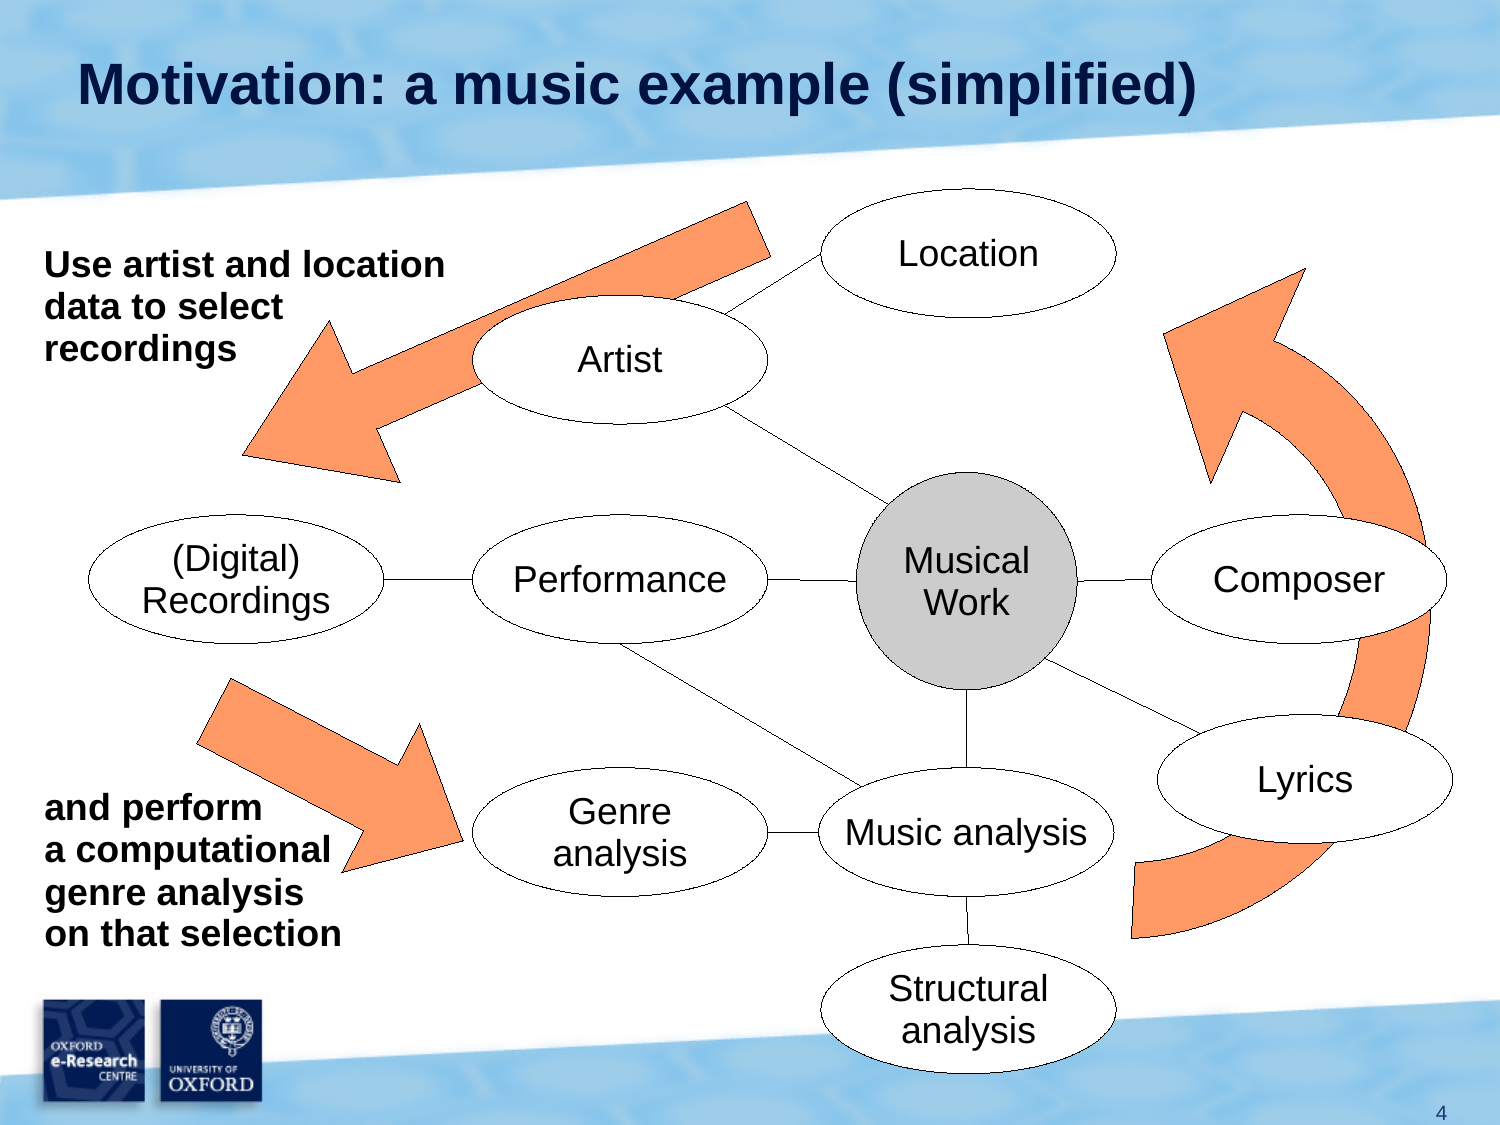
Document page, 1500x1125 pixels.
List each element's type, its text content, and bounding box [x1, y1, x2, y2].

text_box (Digital) Recordings [88, 514, 384, 644]
text_box Composer [1151, 514, 1447, 644]
text_box [1131, 835, 1334, 939]
text_box [196, 678, 464, 854]
text_box Artist [472, 295, 768, 425]
text_box Musical Work [856, 472, 1078, 690]
text_box Lyrics [1157, 714, 1453, 844]
picture [0, 0, 1500, 213]
text_box [242, 201, 771, 483]
picture [0, 944, 1500, 1125]
text_box Location [820, 188, 1117, 318]
text_box and perform a computational genre analysis on that selection [29, 779, 414, 963]
text_box Music analysis [818, 767, 1115, 897]
text_box Use artist and location data to select recordings [29, 236, 461, 378]
title Motivation: a music example (simplified) [62, 24, 1409, 138]
text_box [1337, 610, 1431, 731]
text_box [1163, 268, 1427, 546]
text_box Performance [472, 514, 768, 644]
text_box Genre analysis [472, 767, 768, 897]
text_box Structural analysis [820, 944, 1117, 1074]
